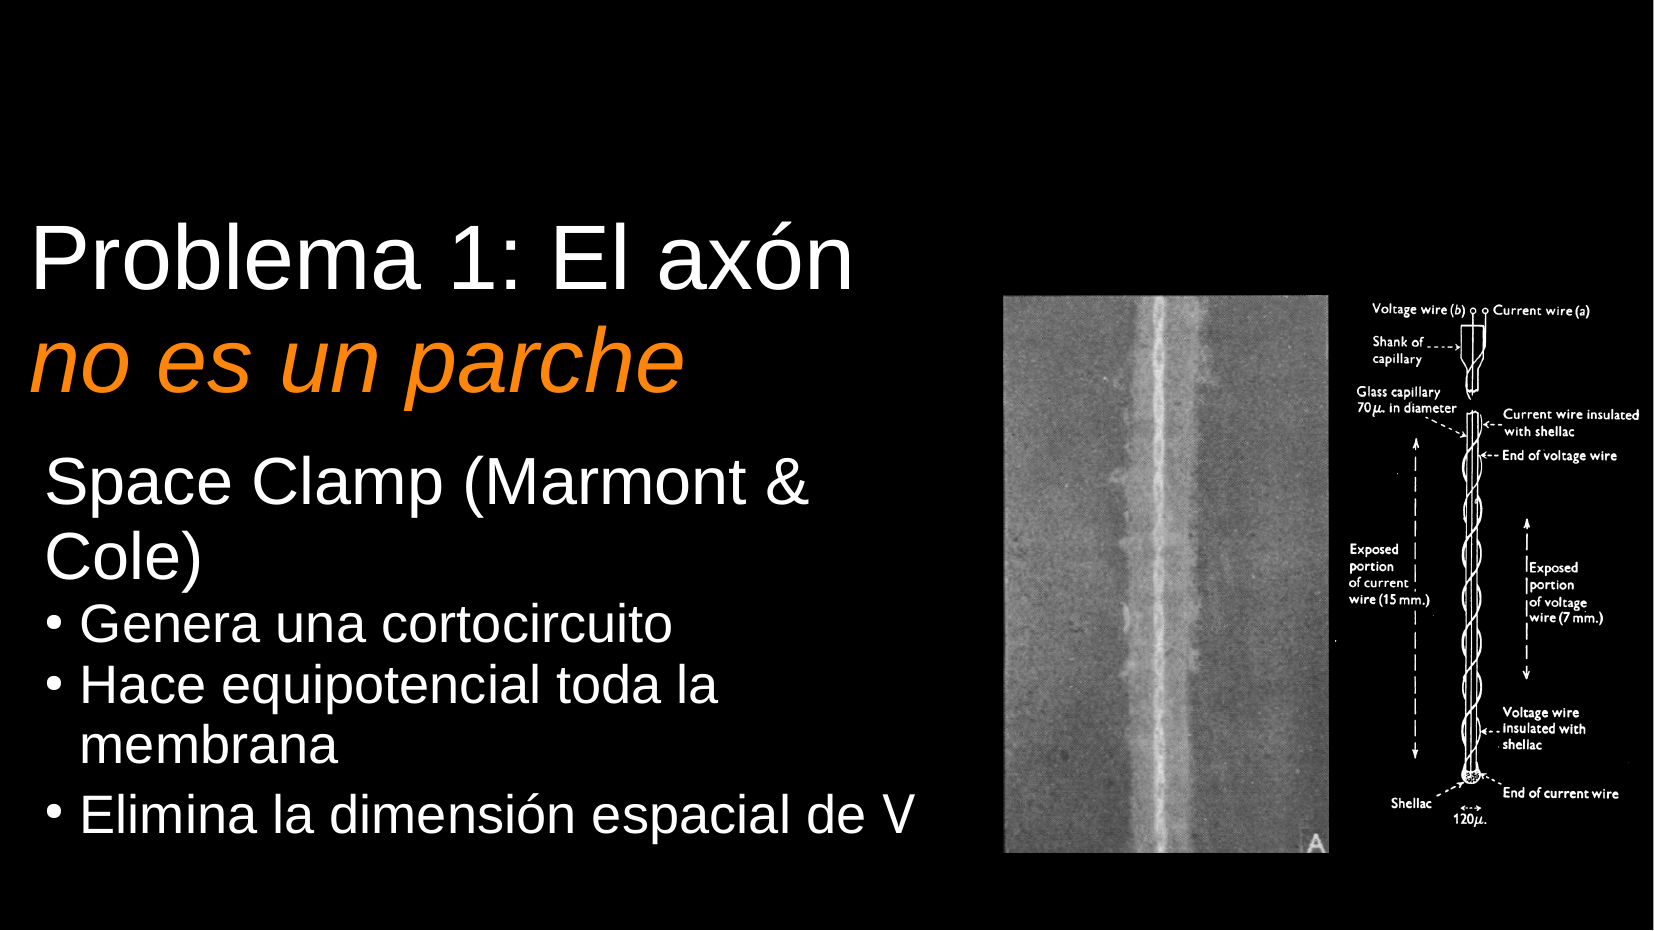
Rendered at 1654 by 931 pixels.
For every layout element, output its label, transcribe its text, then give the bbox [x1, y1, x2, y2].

title Problema 1: El axón no es un parche [29, 155, 916, 437]
picture [1003, 295, 1646, 853]
text_box Space Clamp (Marmont & Cole) Genera una cortocircuito Hace equipotencial toda la membrana Elimina la dimensión espacial de V [29, 437, 975, 854]
